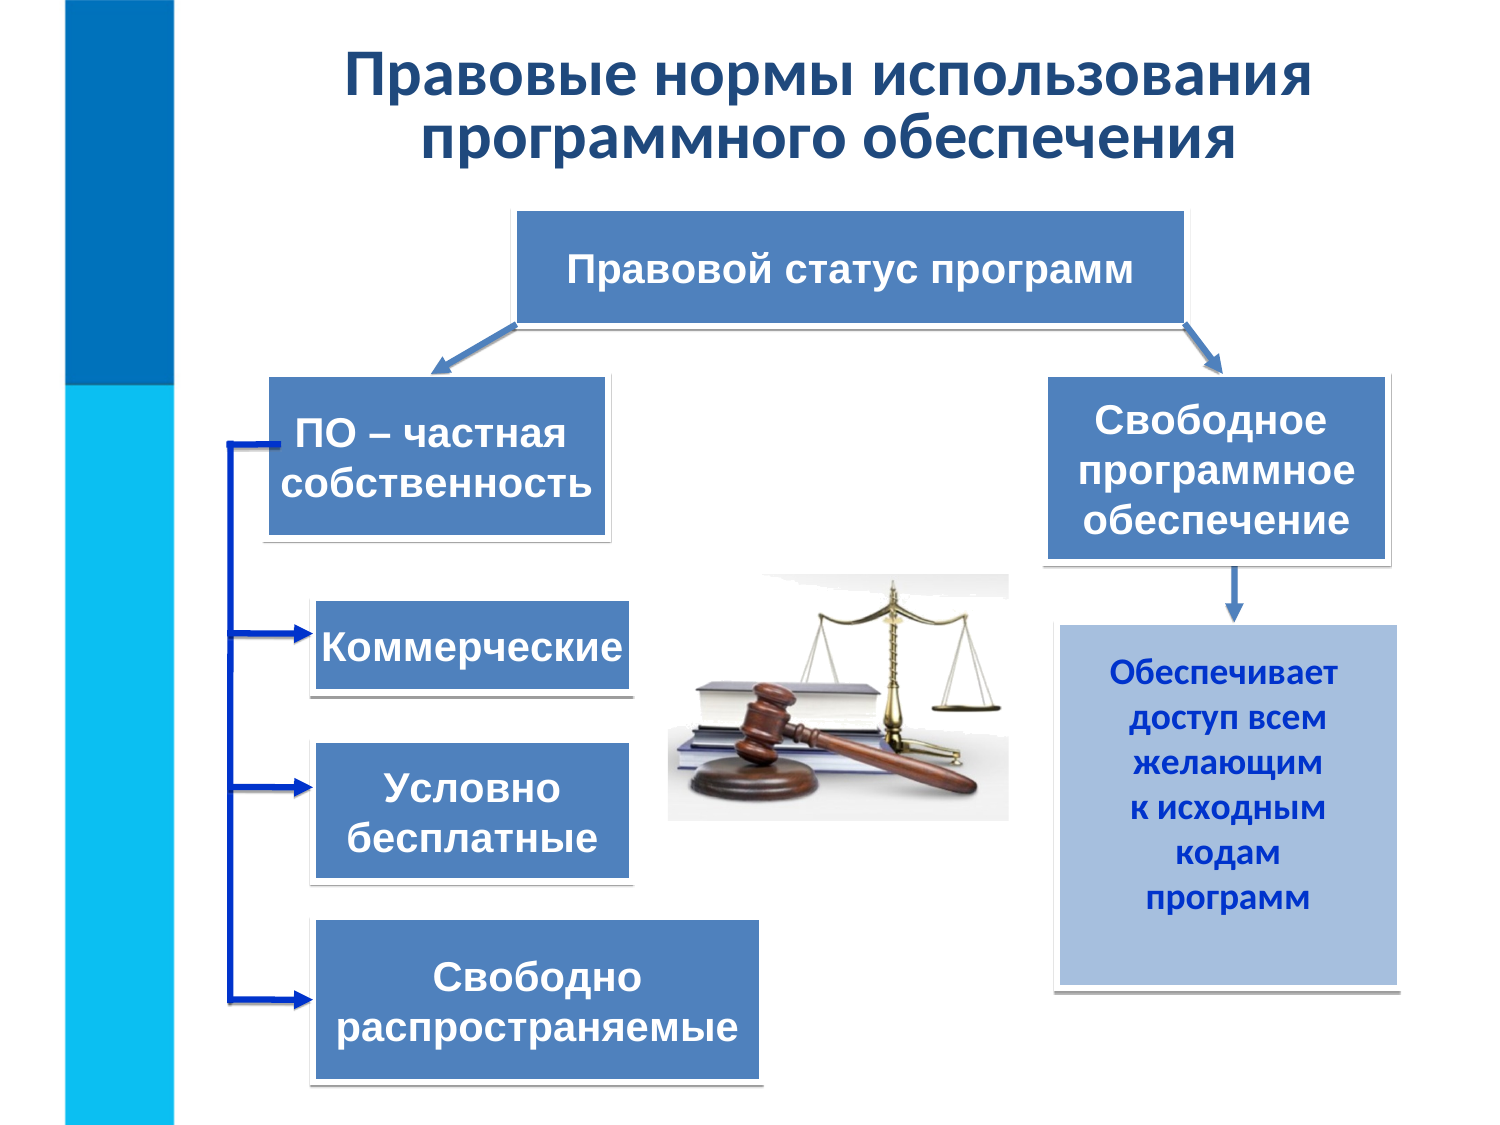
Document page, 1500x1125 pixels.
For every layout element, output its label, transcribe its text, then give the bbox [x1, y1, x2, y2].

picture [0, 0, 1500, 1125]
text_box Правовые нормы использования программного обеспечения [159, 30, 1500, 185]
text_box Свободно распространяемые [312, 916, 762, 1083]
text_box Обеспечивает доступ всем желающим к исходным кодам программ [1056, 621, 1400, 988]
text_box Правовой статус программ [513, 208, 1188, 327]
text_box Свободное программное обеспечение [1045, 373, 1388, 563]
text_box Условно бесплатные [312, 739, 632, 882]
text_box Коммерческие [312, 597, 632, 693]
text_box ПО – частная собственность [265, 373, 609, 539]
